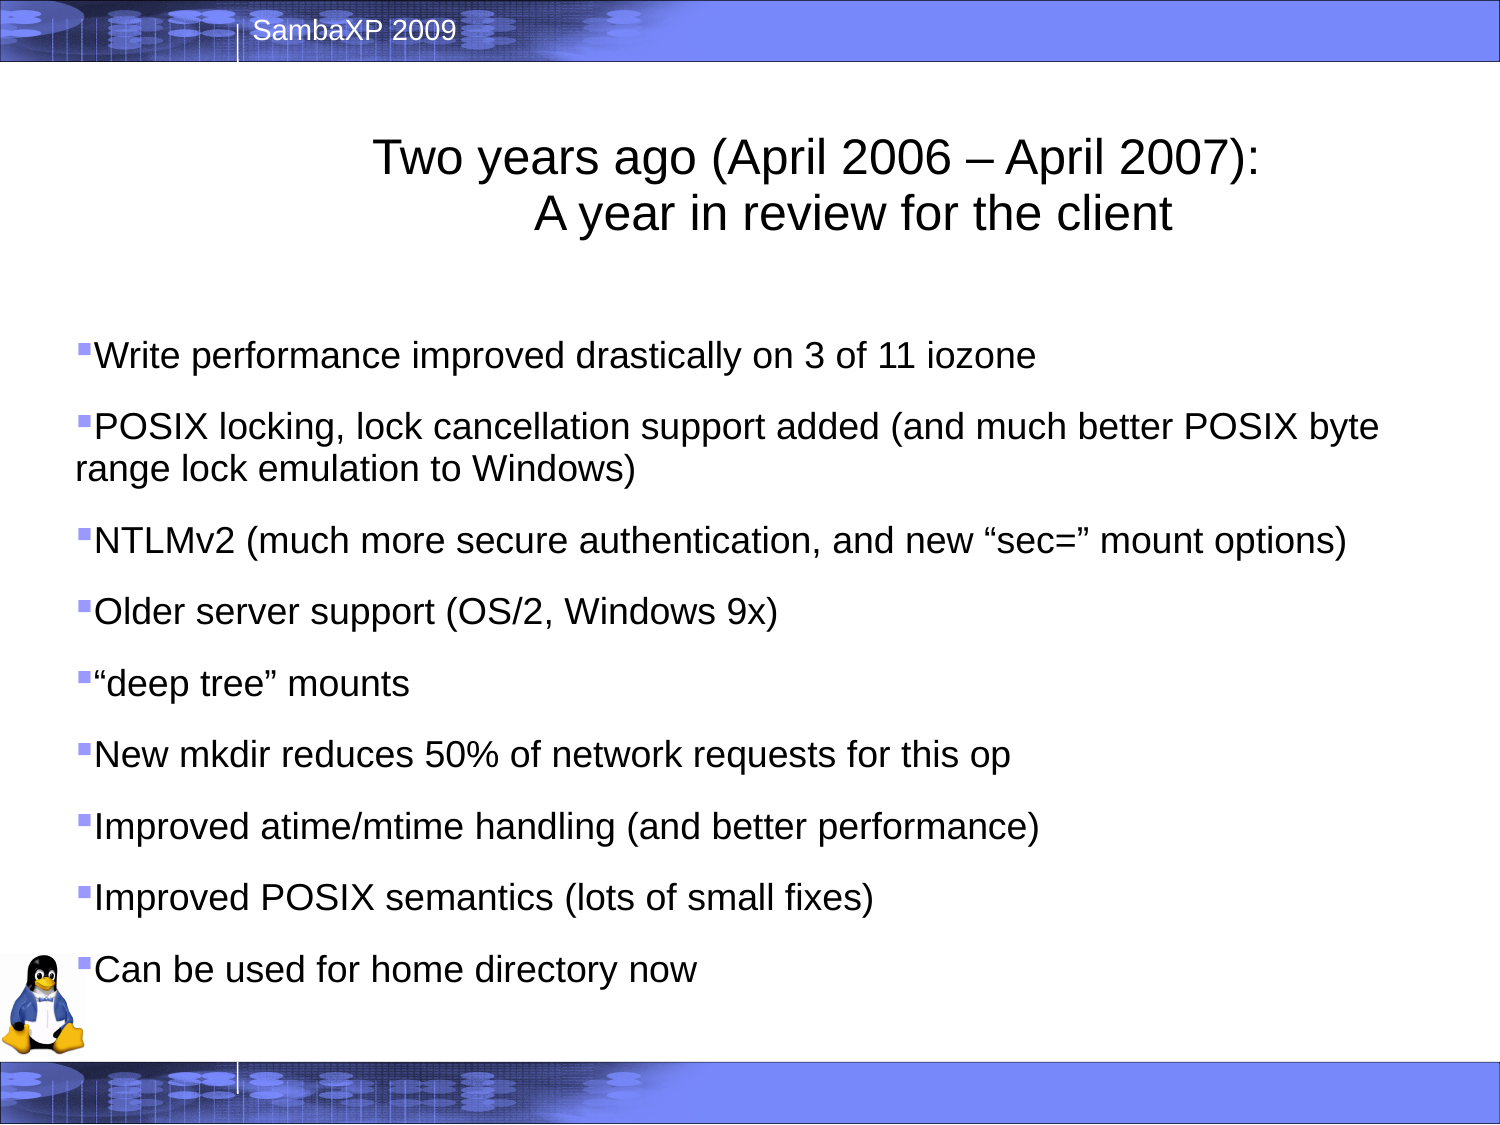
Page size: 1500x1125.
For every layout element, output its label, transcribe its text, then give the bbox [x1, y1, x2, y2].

list Write performance improved drastically on 3 of 11 iozone POSIX locking, lock cancellation support added (and much better POSIX byte range lock emulation to Windows) NTLMv2 (much more secure authentication, and new “sec=” mount options) Older server support (OS/2, Windows 9x) “deep tree” mounts New mkdir reduces 50% of network requests for this op Improved atime/mtime handling (and better performance) Improved POSIX semantics (lots of small fixes) Can be used for home directory now [75, 262, 1438, 991]
picture [1, 1, 1499, 61]
picture [1, 1063, 1499, 1123]
title Two years ago (April 2006 – April 2007): A year in review for the client [69, 129, 1422, 242]
